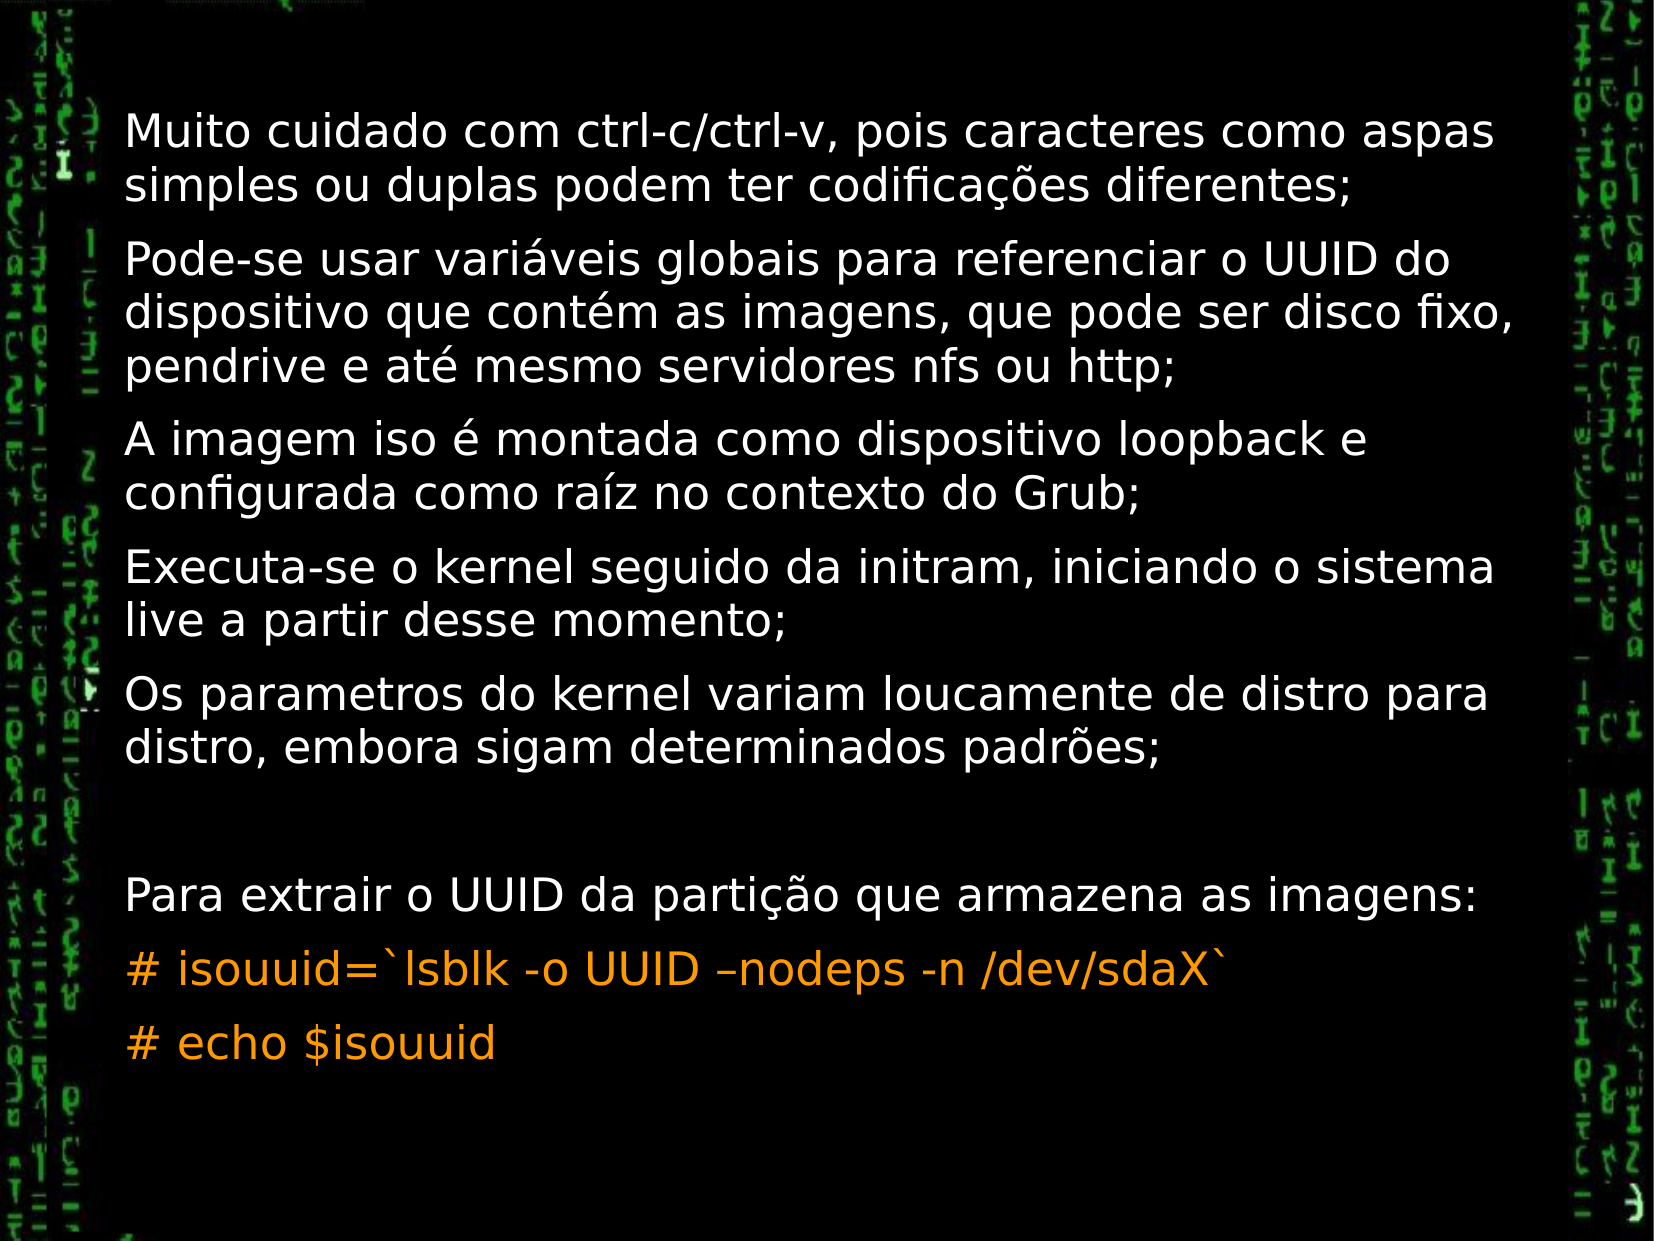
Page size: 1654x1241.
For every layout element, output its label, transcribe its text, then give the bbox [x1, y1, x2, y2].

picture [0, 0, 1654, 1241]
list Muito cuidado com ctrl-c/ctrl-v, pois caracteres como aspas simples ou duplas podem ter codificações diferentes; Pode-se usar variáveis globais para referenciar o UUID do dispositivo que contém as imagens, que pode ser disco fixo, pendrive e até mesmo servidores nfs ou http; A imagem iso é montada como dispositivo loopback e configurada como raíz no contexto do Grub; Executa-se o kernel seguido da initram, iniciando o sistema live a partir desse momento; Os parametros do kernel variam loucamente de distro para distro, embora sigam determinados padrões; Para extrair o UUID da partição que armazena as imagens: # isouuid=`lsblk -o UUID –nodeps -n /dev/sdaX` # echo $isouuid [75, 105, 1576, 1096]
